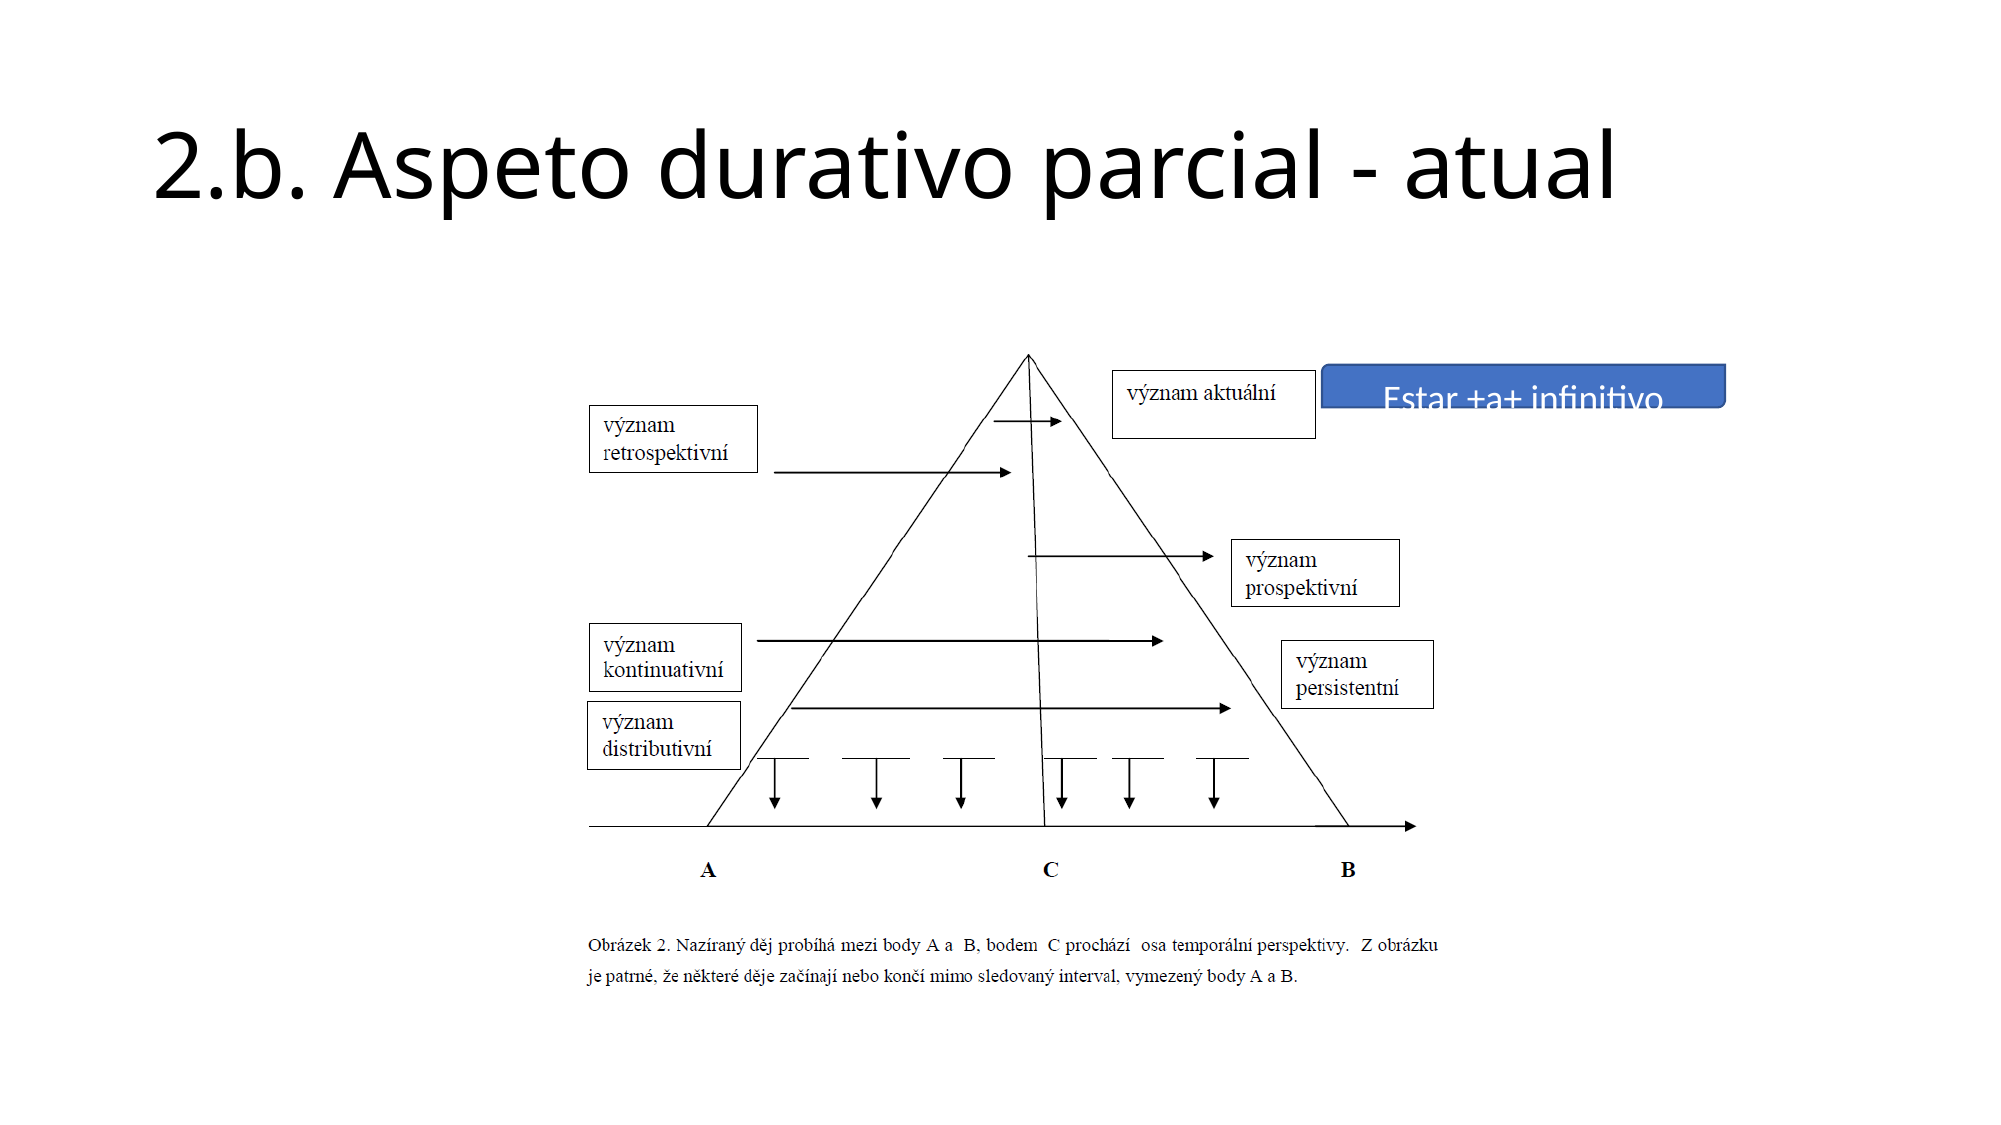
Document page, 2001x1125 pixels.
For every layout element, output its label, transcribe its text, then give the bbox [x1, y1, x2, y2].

title 2.b. Aspeto durativo parcial - atual [137, 59, 1863, 278]
picture [534, 299, 1466, 1014]
text_box Estar +a+ infinitivo [1322, 364, 1726, 408]
